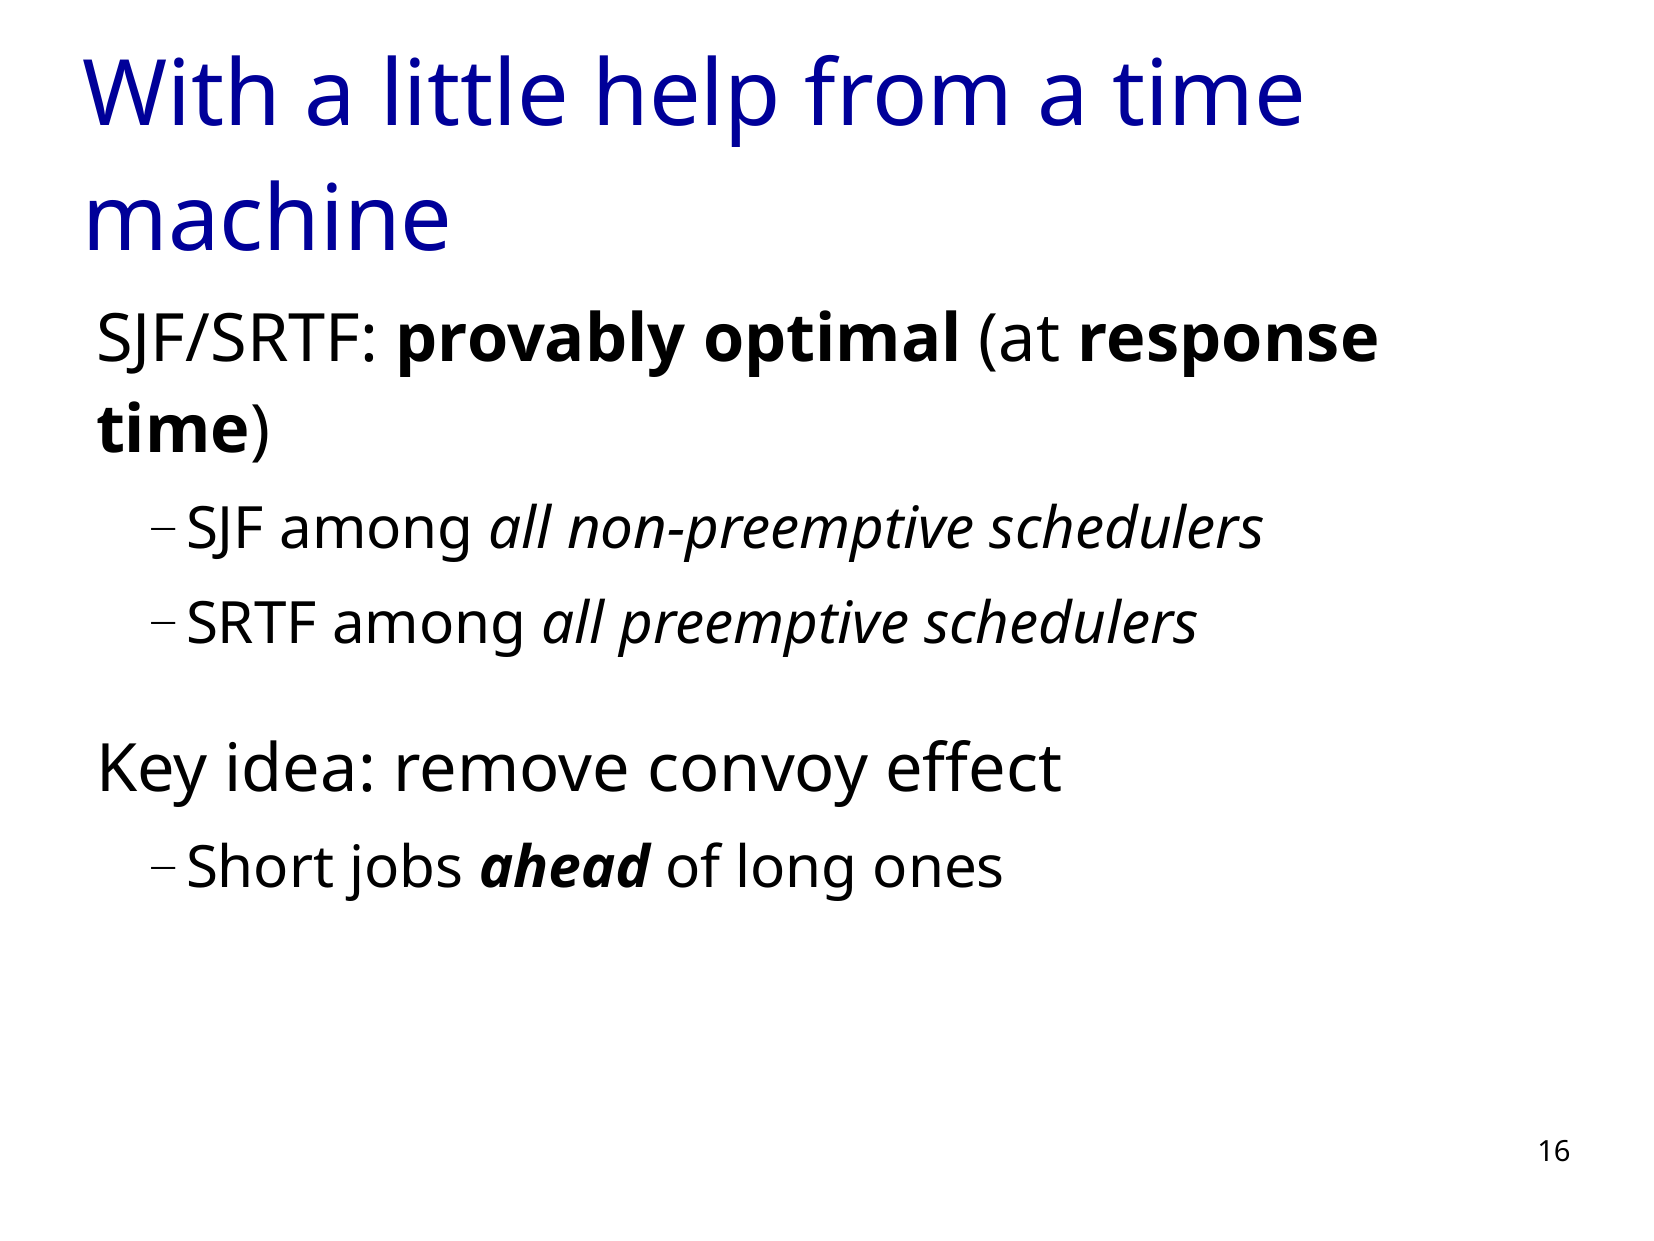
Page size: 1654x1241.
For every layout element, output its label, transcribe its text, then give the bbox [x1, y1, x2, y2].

list SJF/SRTF: provably optimal (at response time) SJF among all non-preemptive schedulers SRTF among all preemptive schedulers Key idea: remove convoy effect Short jobs ahead of long ones [60, 290, 1571, 1096]
title With a little help from a time machine [82, 49, 1571, 257]
